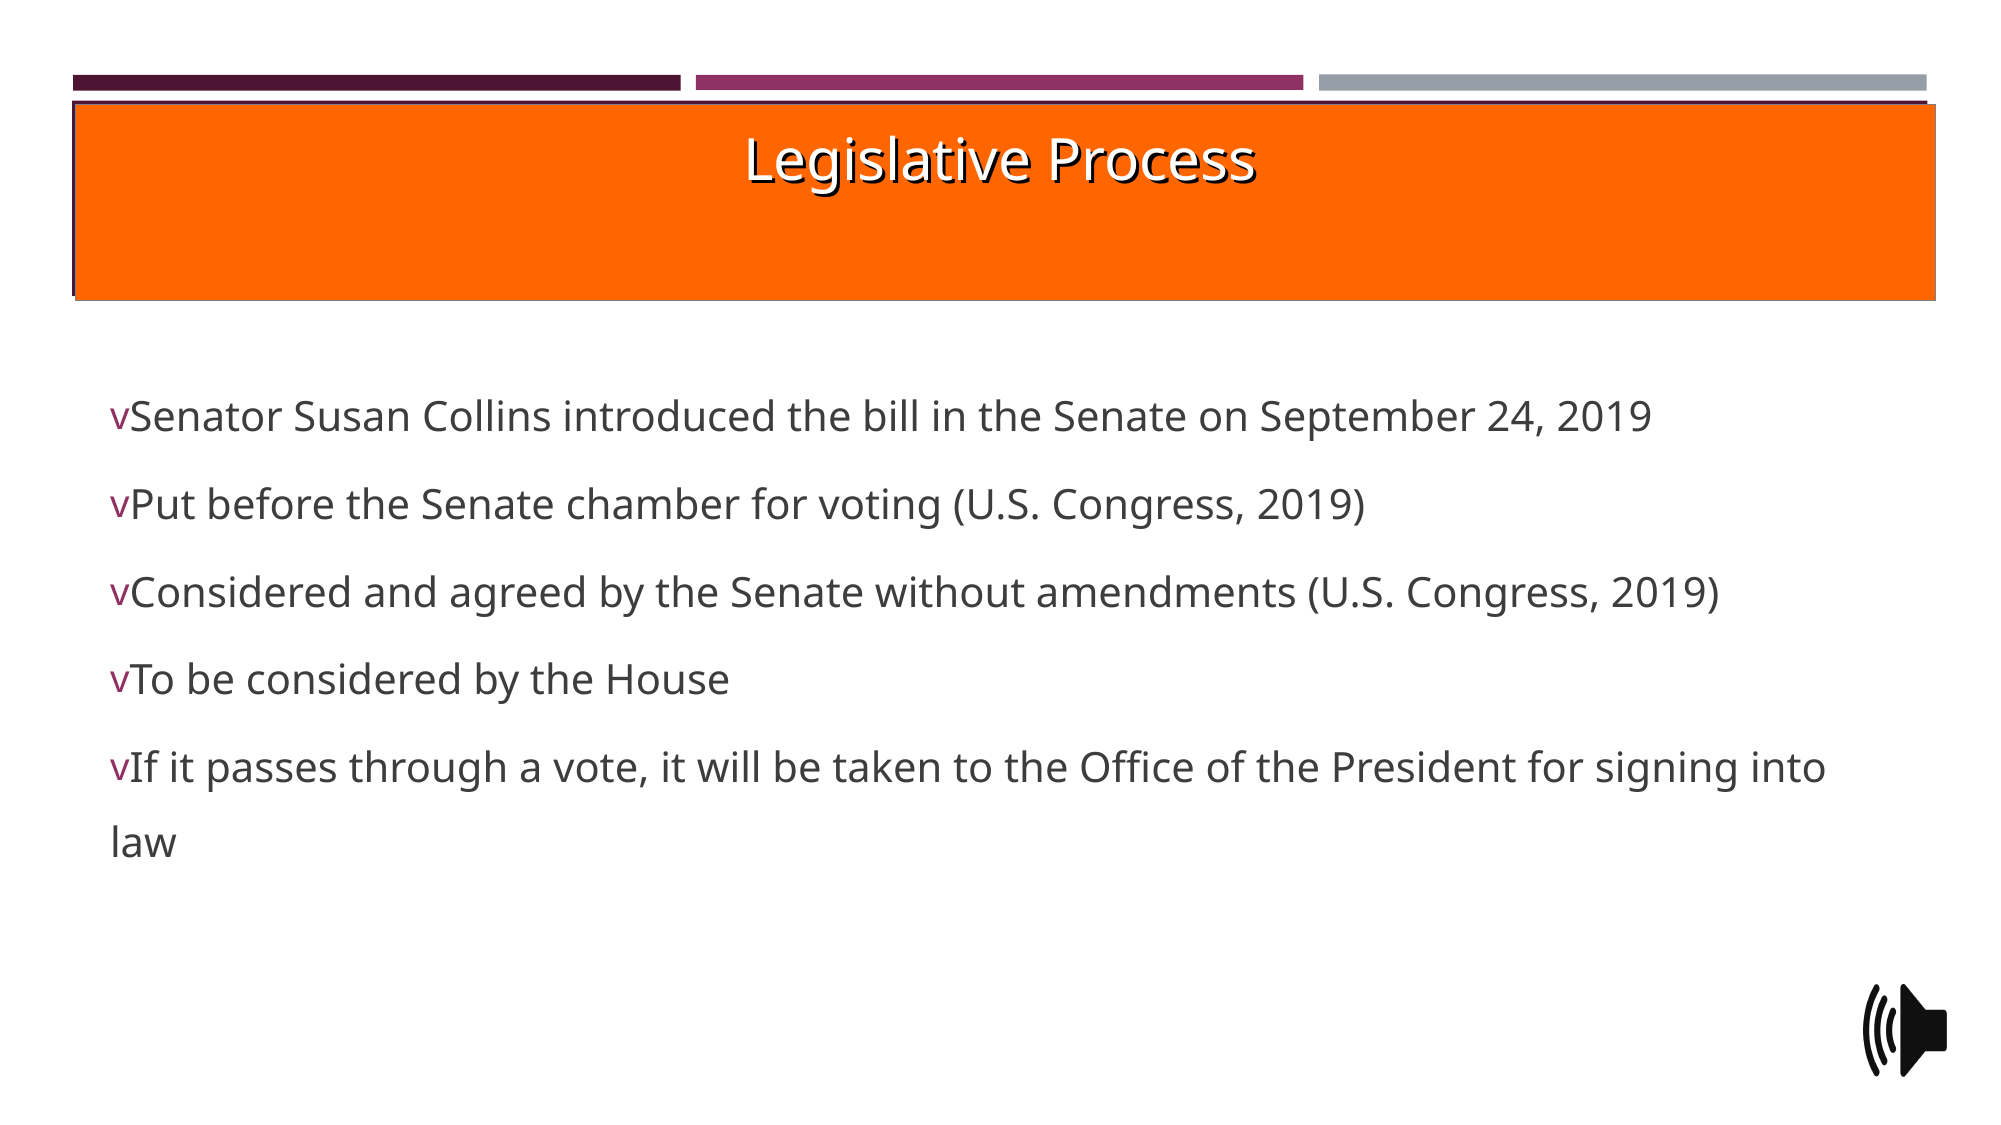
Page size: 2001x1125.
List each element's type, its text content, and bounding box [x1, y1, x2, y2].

list Senator Susan Collins introduced the bill in the Senate on September 24, 2019 Put before the Senate chamber for voting (U.S. Congress, 2019) Considered and agreed by the Senate without amendments (U.S. Congress, 2019) To be considered by the House If it passes through a vote, it will be taken to the Office of the President for signing into law [95, 357, 1905, 1058]
text_box [75, 105, 1935, 300]
title Legislative Process [95, 115, 1905, 282]
picture [1860, 967, 1951, 1096]
